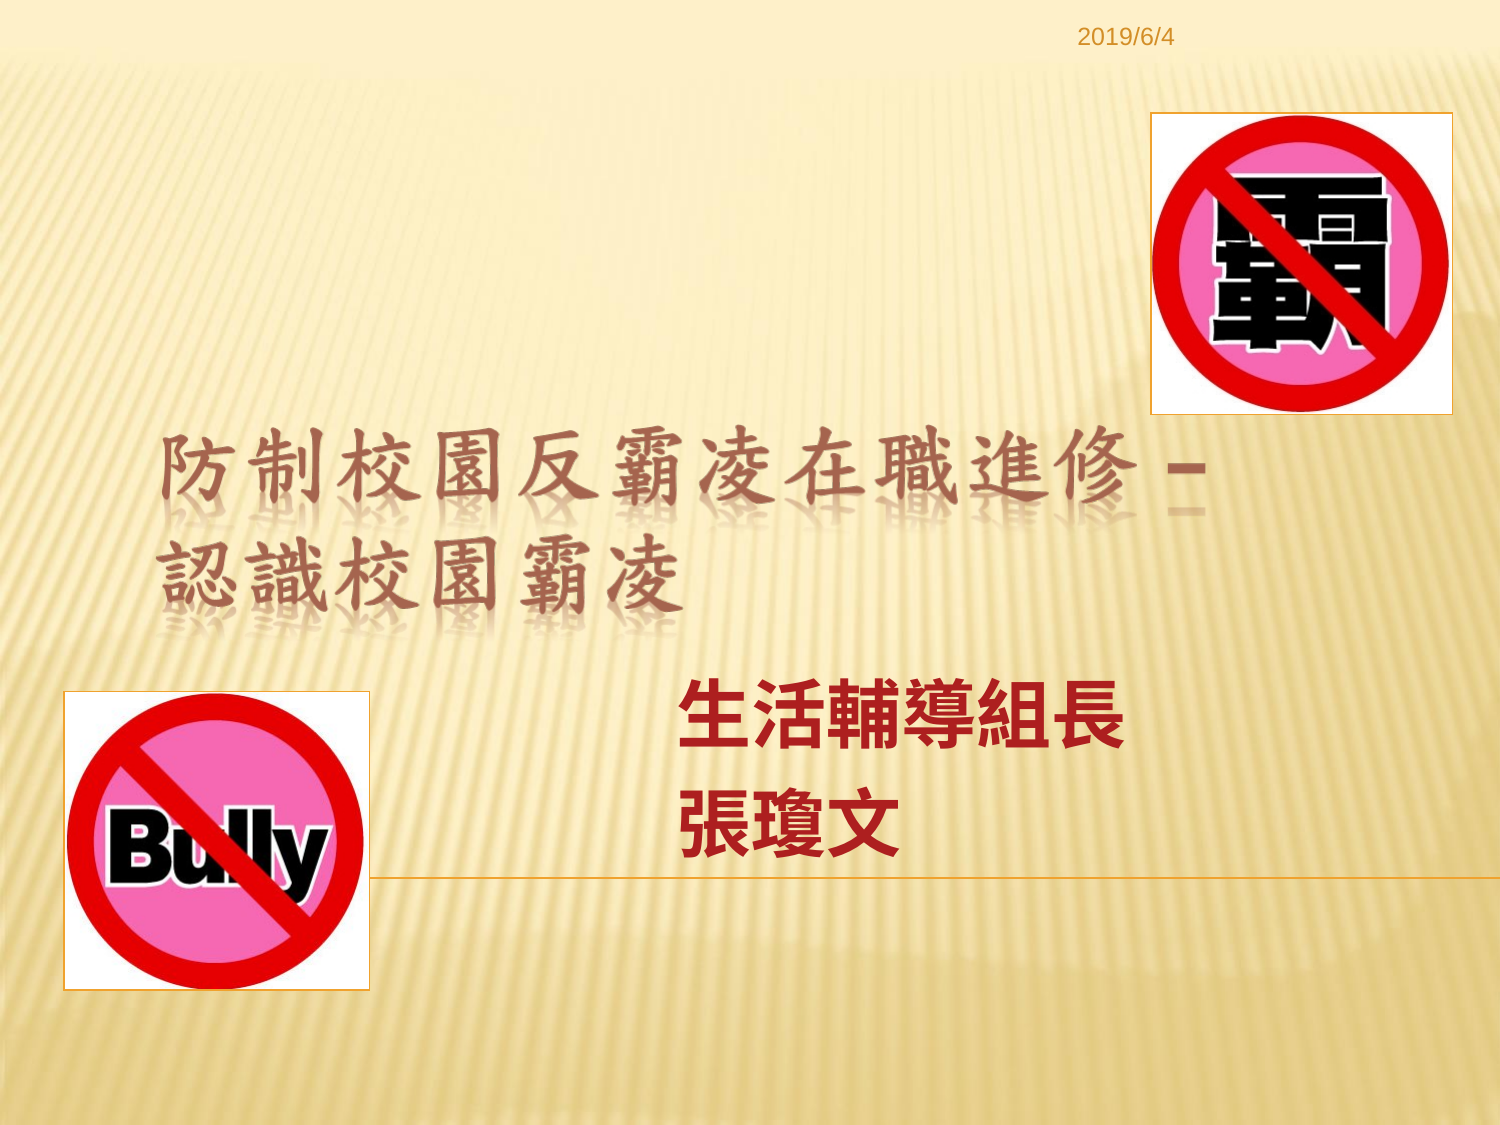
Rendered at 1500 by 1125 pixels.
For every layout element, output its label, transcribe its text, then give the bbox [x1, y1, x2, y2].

subtitle 生活輔導組長 張瓊文 [661, 586, 1388, 874]
text_box 2019/6/4 [1062, 12, 1476, 60]
picture [0, 0, 1500, 1125]
